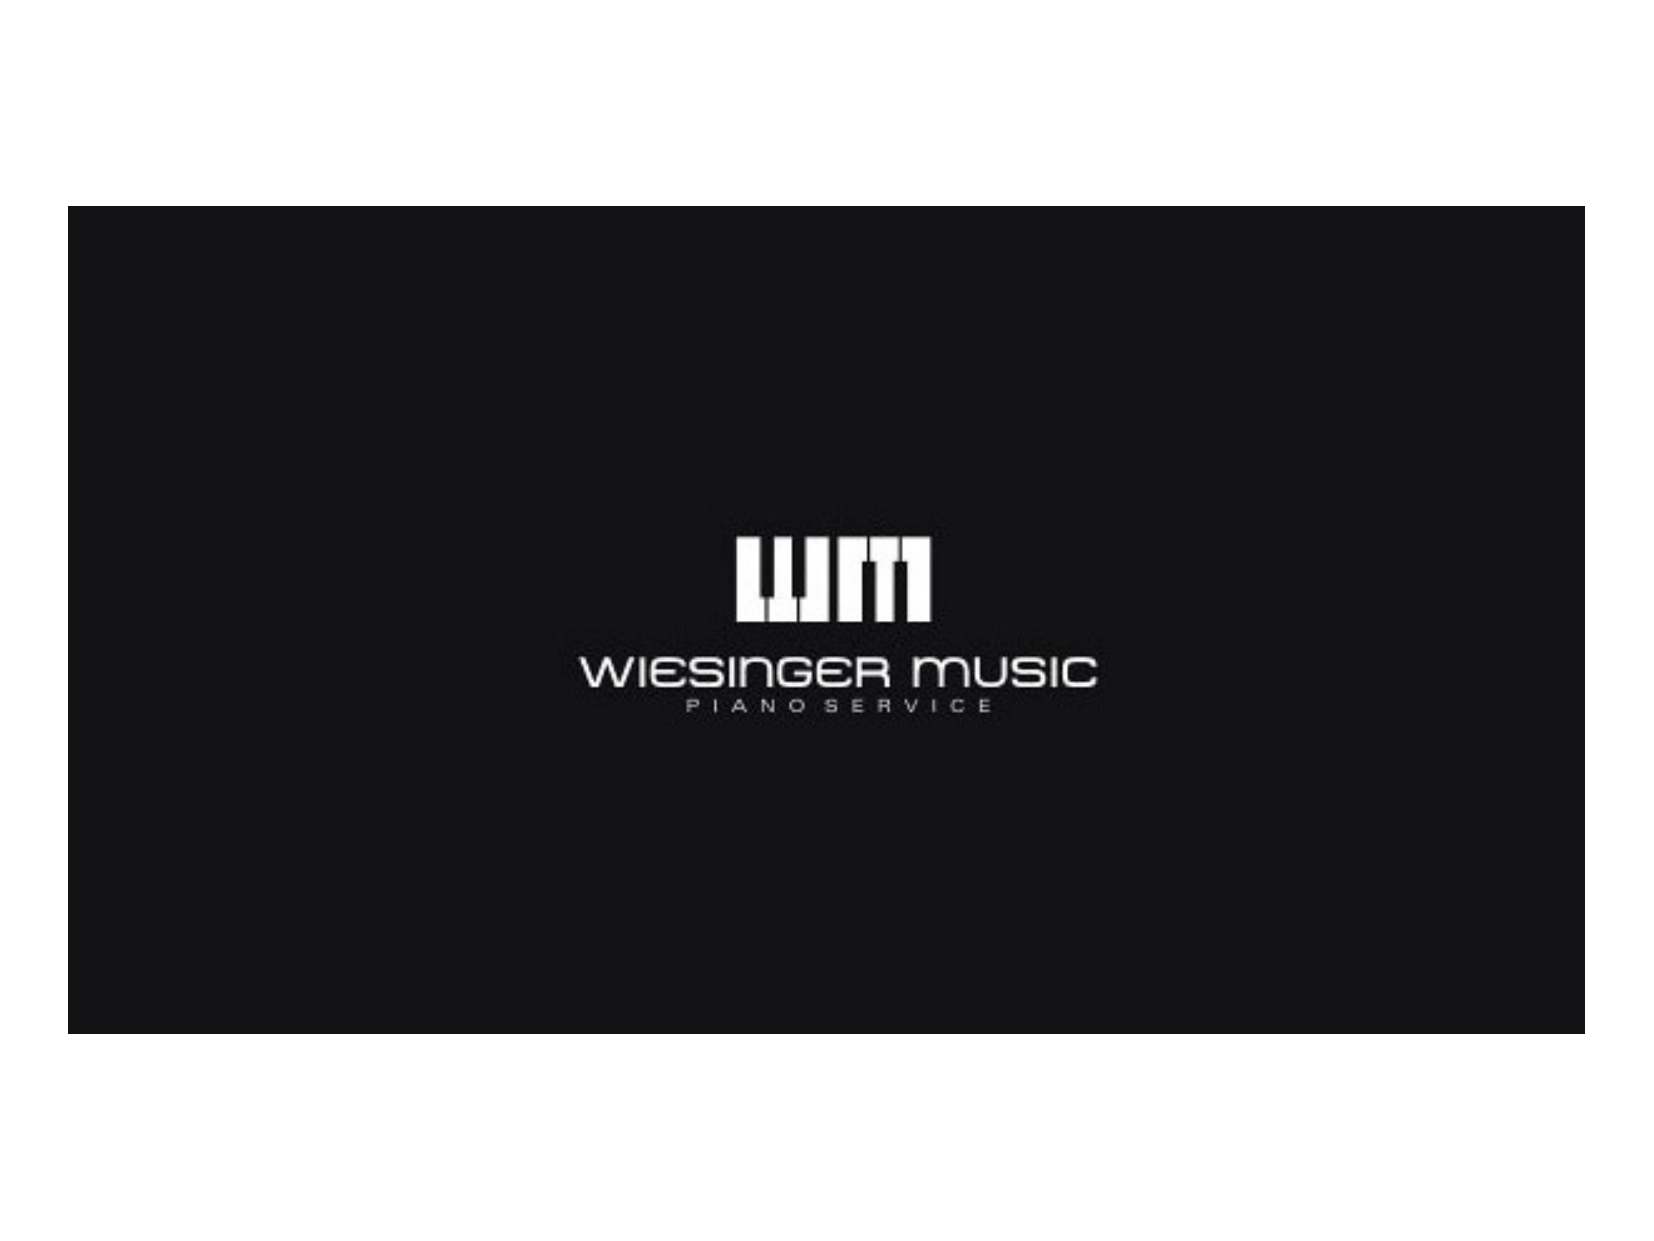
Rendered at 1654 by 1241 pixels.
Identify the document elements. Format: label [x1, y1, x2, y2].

picture [68, 206, 1585, 1034]
